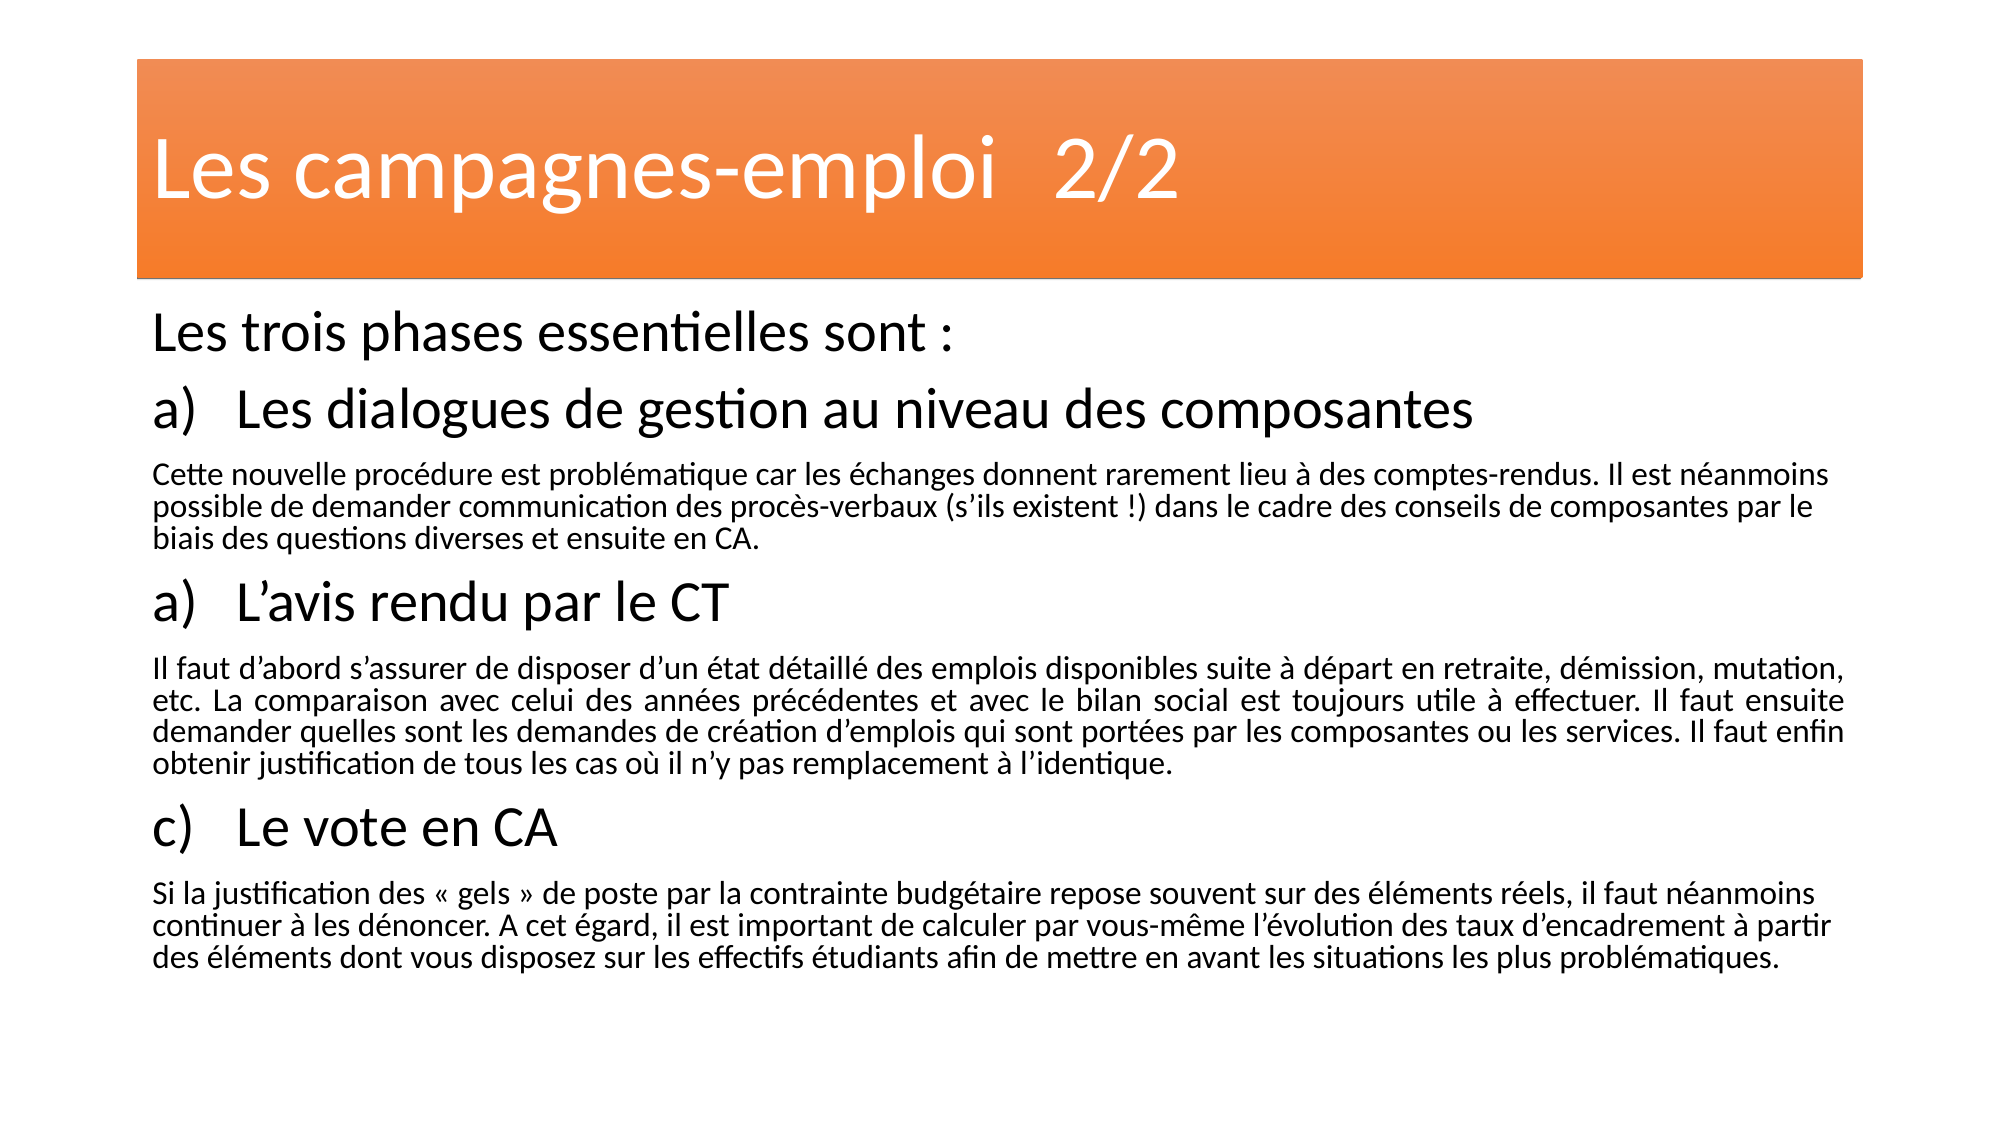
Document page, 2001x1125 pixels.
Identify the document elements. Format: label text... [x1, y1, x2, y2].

list Les trois phases essentielles sont : Les dialogues de gestion au niveau des composantes Cette nouvelle procédure est problématique car les échanges donnent rarement lieu à des comptes-rendus. Il est néanmoins possible de demander communication des procès-verbaux (s’ils existent !) dans le cadre des conseils de composantes par le biais des questions diverses et ensuite en CA. L’avis rendu par le CT Il faut d’abord s’assurer de disposer d’un état détaillé des emplois disponibles suite à départ en retraite, démission, mutation, etc. La comparaison avec celui des années précédentes et avec le bilan social est toujours utile à effectuer. Il faut ensuite demander quelles sont les demandes de création d’emplois qui sont portées par les composantes ou les services. Il faut enfin obtenir justification de tous les cas où il n’y pas remplacement à l’identique. Le vote en CA Si la justification des « gels » de poste par la contrainte budgétaire repose souvent sur des éléments réels, il faut néanmoins continuer à les dénoncer. A cet égard, il est important de calculer par vous-même l’évolution des taux d’encadrement à partir des éléments dont vous disposez sur les effectifs étudiants afin de mettre en avant les situations les plus problématiques. [137, 299, 1863, 1014]
title Les campagnes-emploi 2/2 [137, 59, 1863, 278]
